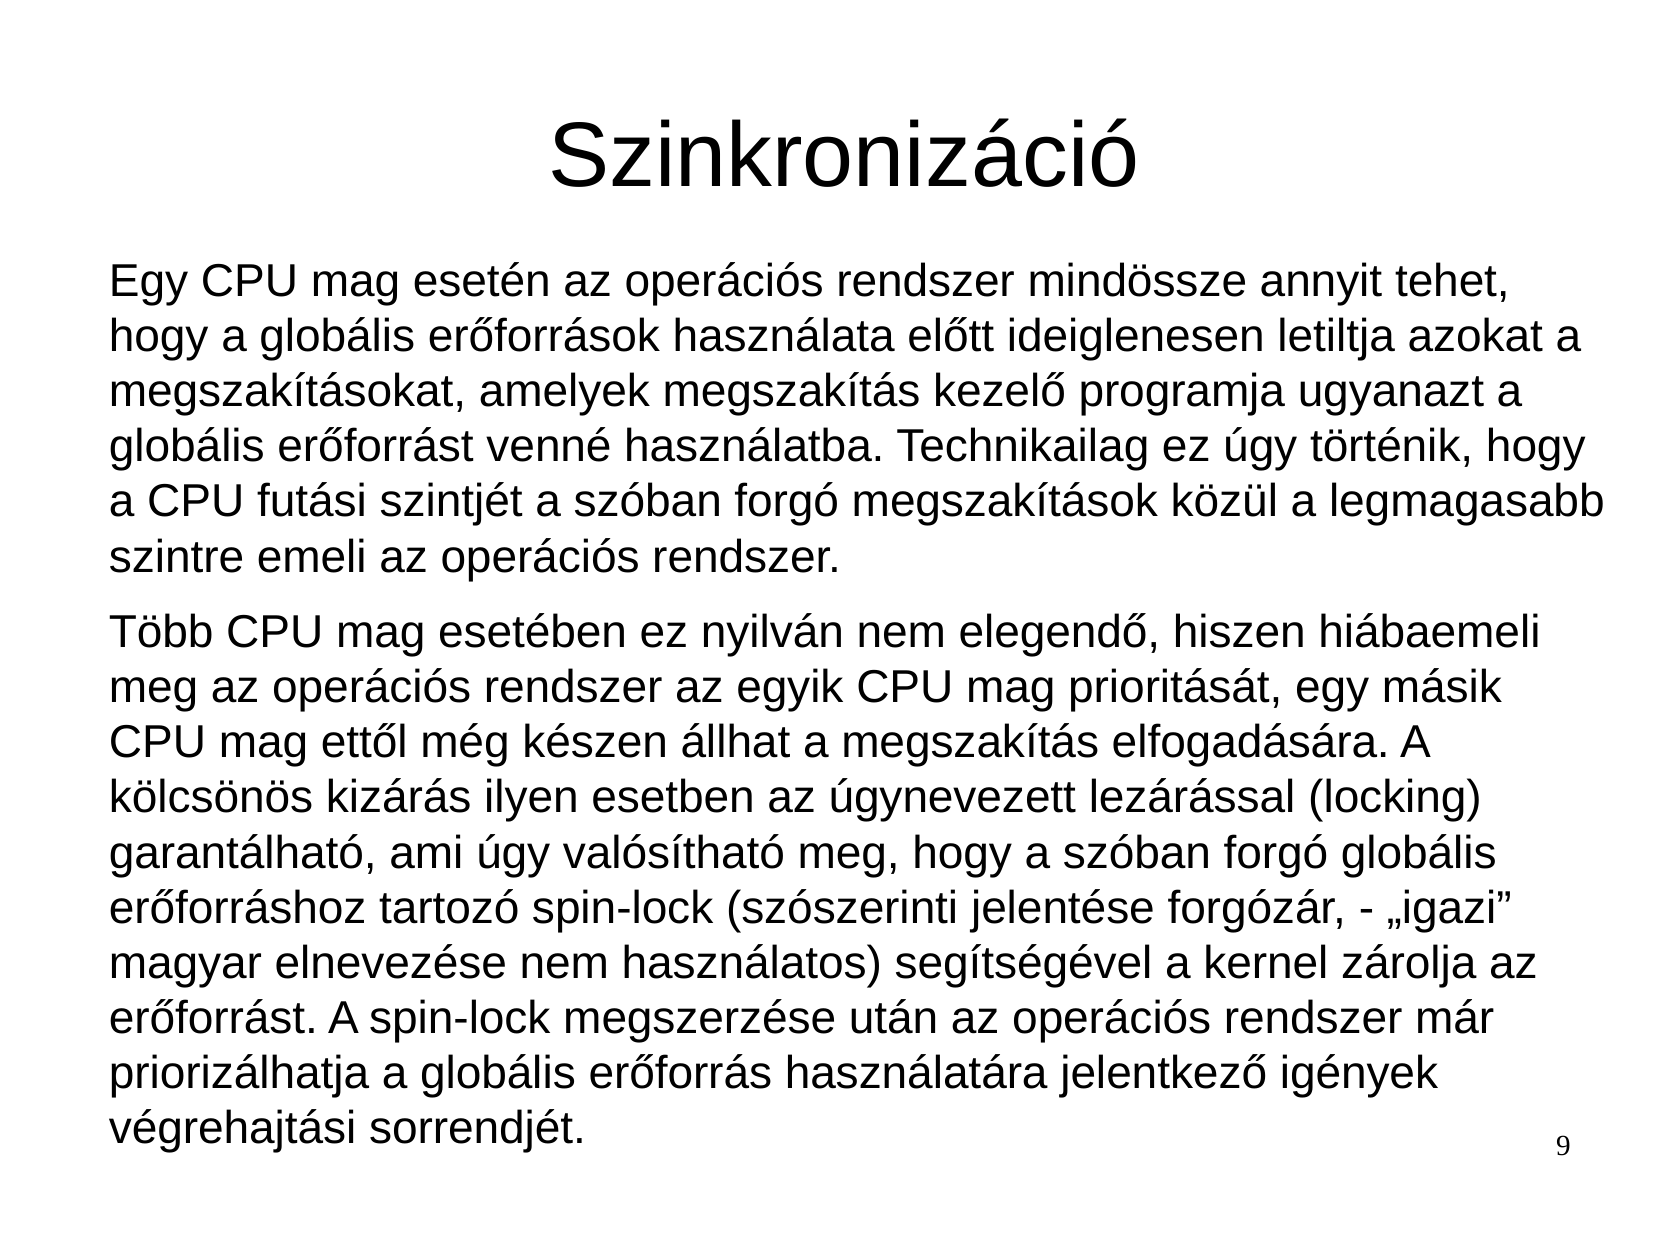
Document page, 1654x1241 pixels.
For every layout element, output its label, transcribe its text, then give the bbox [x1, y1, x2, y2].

list Egy CPU mag esetén az operációs rendszer mindössze annyit tehet, hogy a globális erőforrások használata előtt ideiglenesen letiltja azokat a megszakításokat, amelyek megszakítás kezelő programja ugyanazt a globális erőforrást venné használatba. Technikailag ez úgy történik, hogy a CPU futási szintjét a szóban forgó megszakítások közül a legmagasabb szintre emeli az operációs rendszer. Több CPU mag esetében ez nyilván nem elegendő, hiszen hiábaemeli meg az operációs rendszer az egyik CPU mag prioritását, egy másik CPU mag ettől még készen állhat a megszakítás elfogadására. A kölcsönös kizárás ilyen esetben az úgynevezett lezárással (locking) garantálható, ami úgy valósítható meg, hogy a szóban forgó globális erőforráshoz tartozó spin-lock (szószerinti jelentése forgózár, - „igazi” magyar elnevezése nem használatos) segítségével a kernel zárolja az erőforrást. A spin-lock megszerzése után az operációs rendszer már priorizálhatja a globális erőforrás használatára jelentkező igények végrehajtási sorrendjét. [45, 242, 1622, 1167]
title Szinkronizáció [123, 46, 1530, 242]
